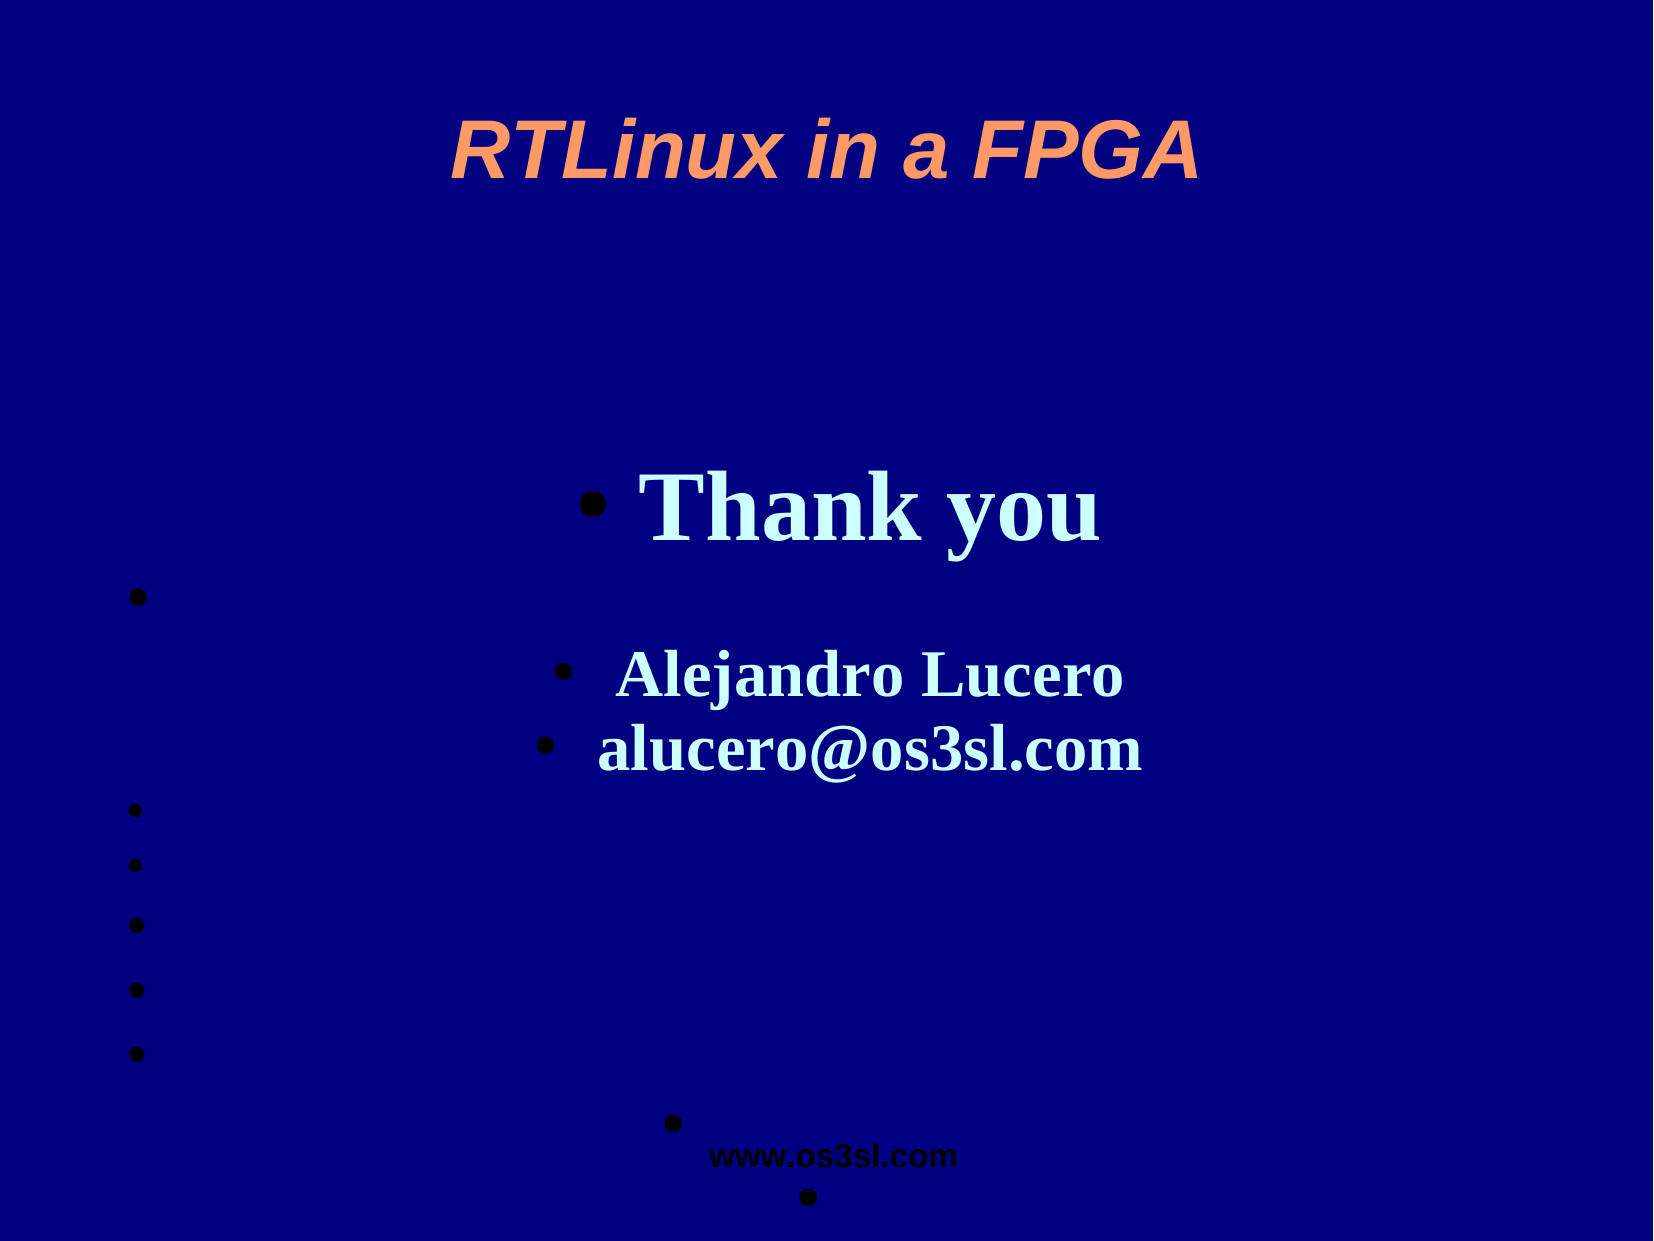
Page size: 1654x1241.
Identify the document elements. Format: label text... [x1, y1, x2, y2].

subtitle Thank you Alejandro Lucero alucero@os3sl.com [112, 393, 1552, 1241]
title RTLinux in a FPGA [121, 46, 1534, 254]
text_box www.os3sl.com [709, 1137, 959, 1199]
